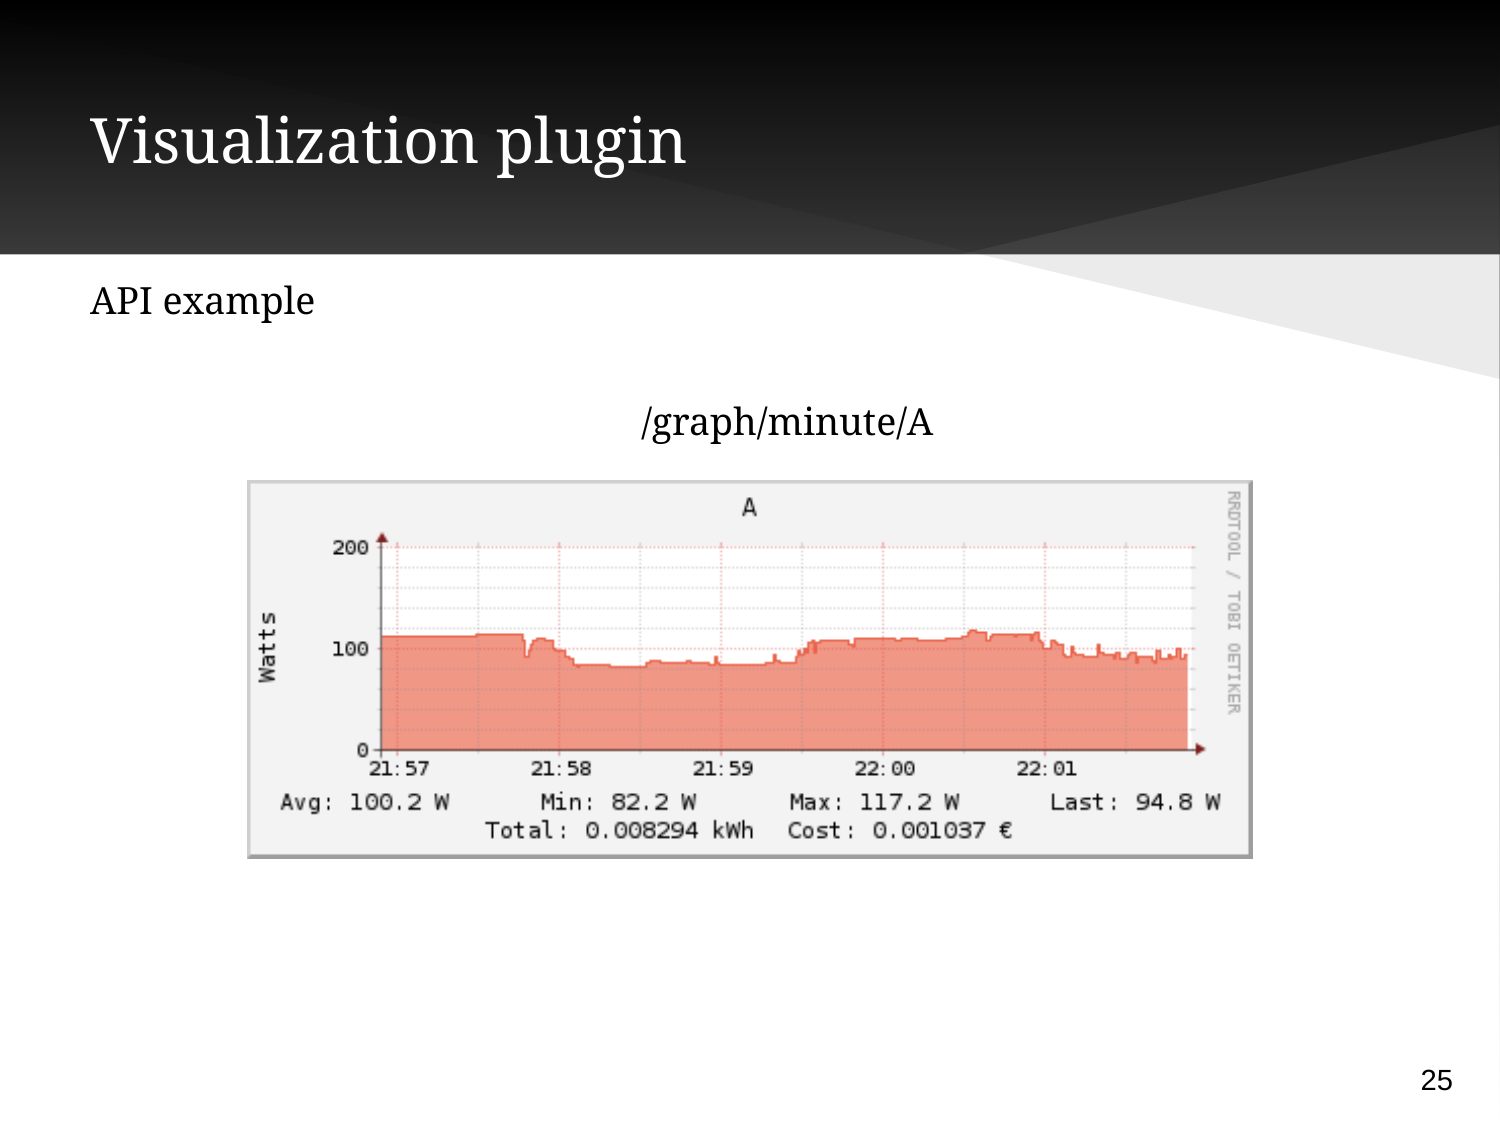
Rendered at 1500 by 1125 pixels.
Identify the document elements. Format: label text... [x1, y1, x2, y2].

picture [247, 480, 1253, 860]
title Visualization plugin [75, 45, 1425, 233]
text_box 25 [1405, 1046, 1471, 1097]
list API example /graph/minute/A [75, 262, 1425, 1078]
